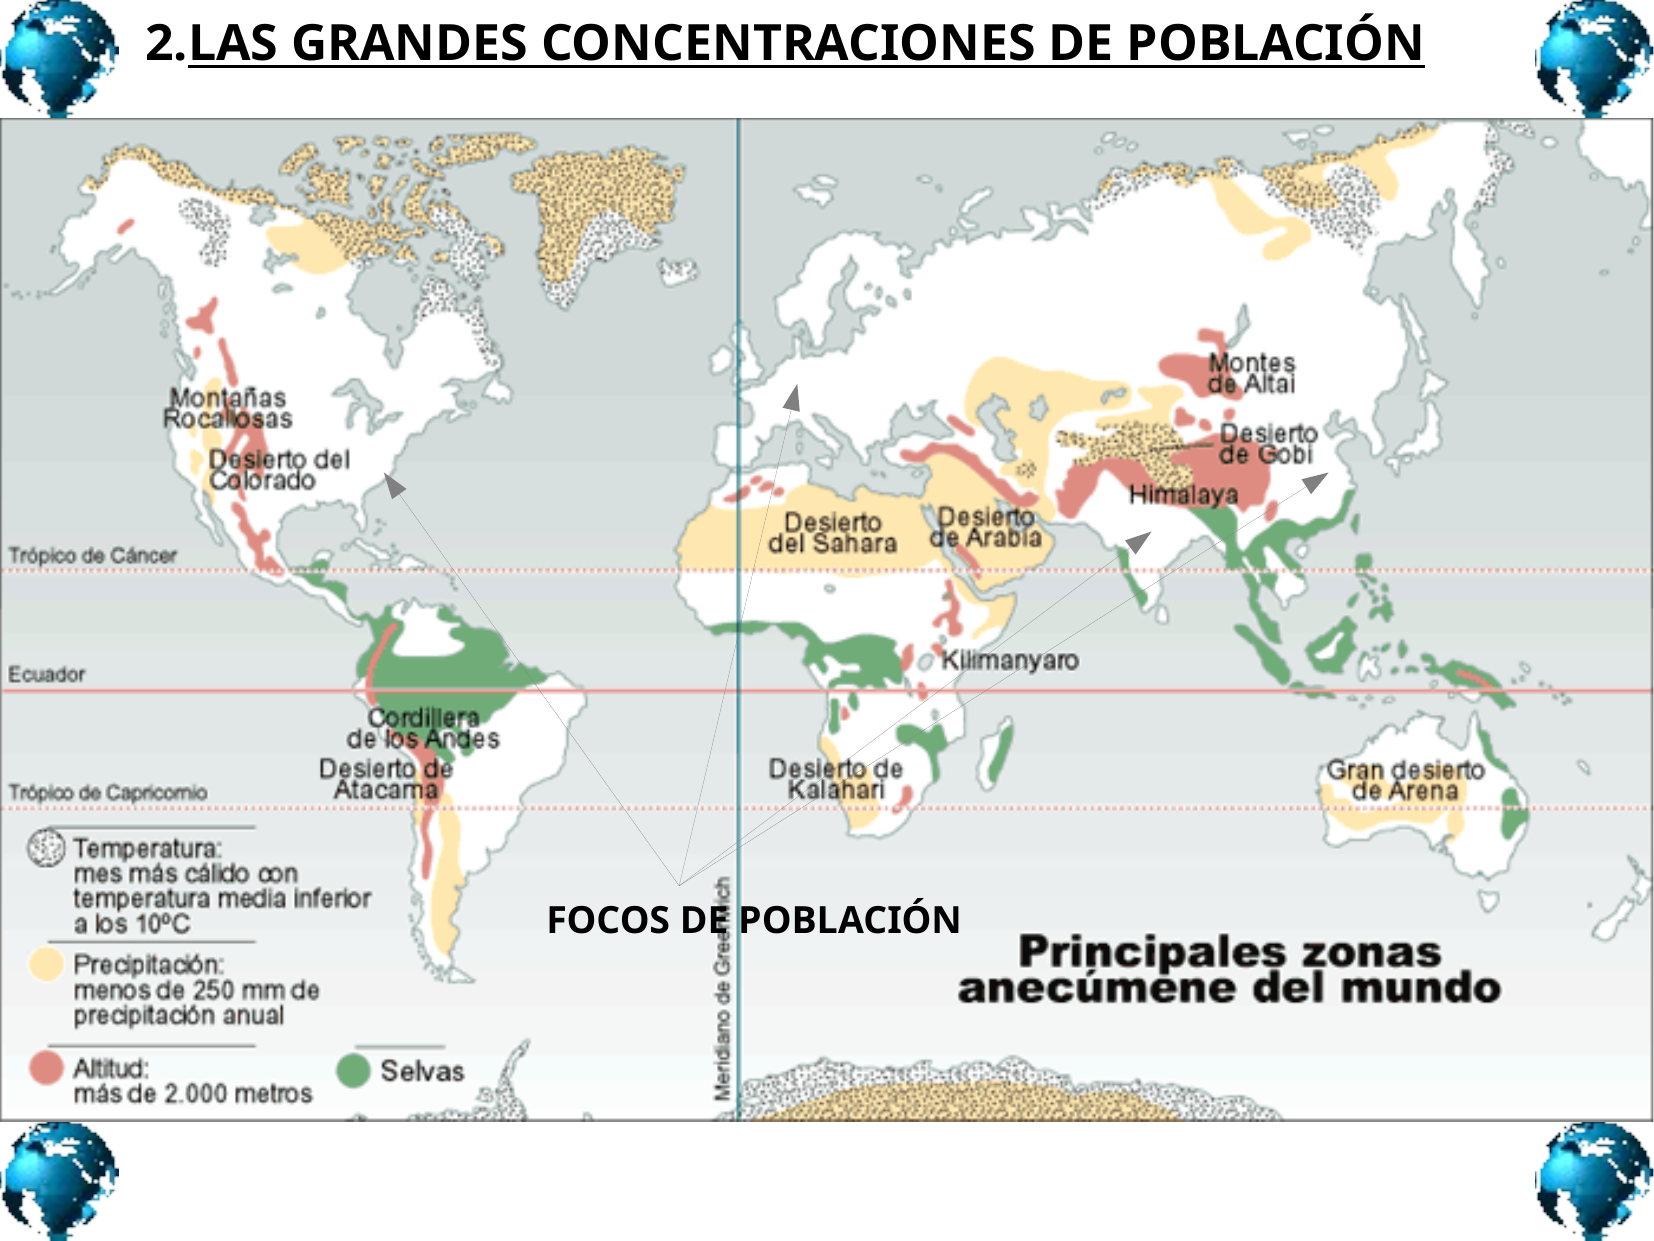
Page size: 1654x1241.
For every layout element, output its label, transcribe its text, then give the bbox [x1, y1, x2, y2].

text_box FOCOS DE POBLACIÓN [531, 885, 1034, 945]
text_box 2.LAS GRANDES CONCENTRACIONES DE POBLACIÓN [130, 0, 1535, 76]
picture [1590, 1221, 1597, 1232]
picture [0, 0, 1654, 1241]
picture [55, 1221, 62, 1232]
